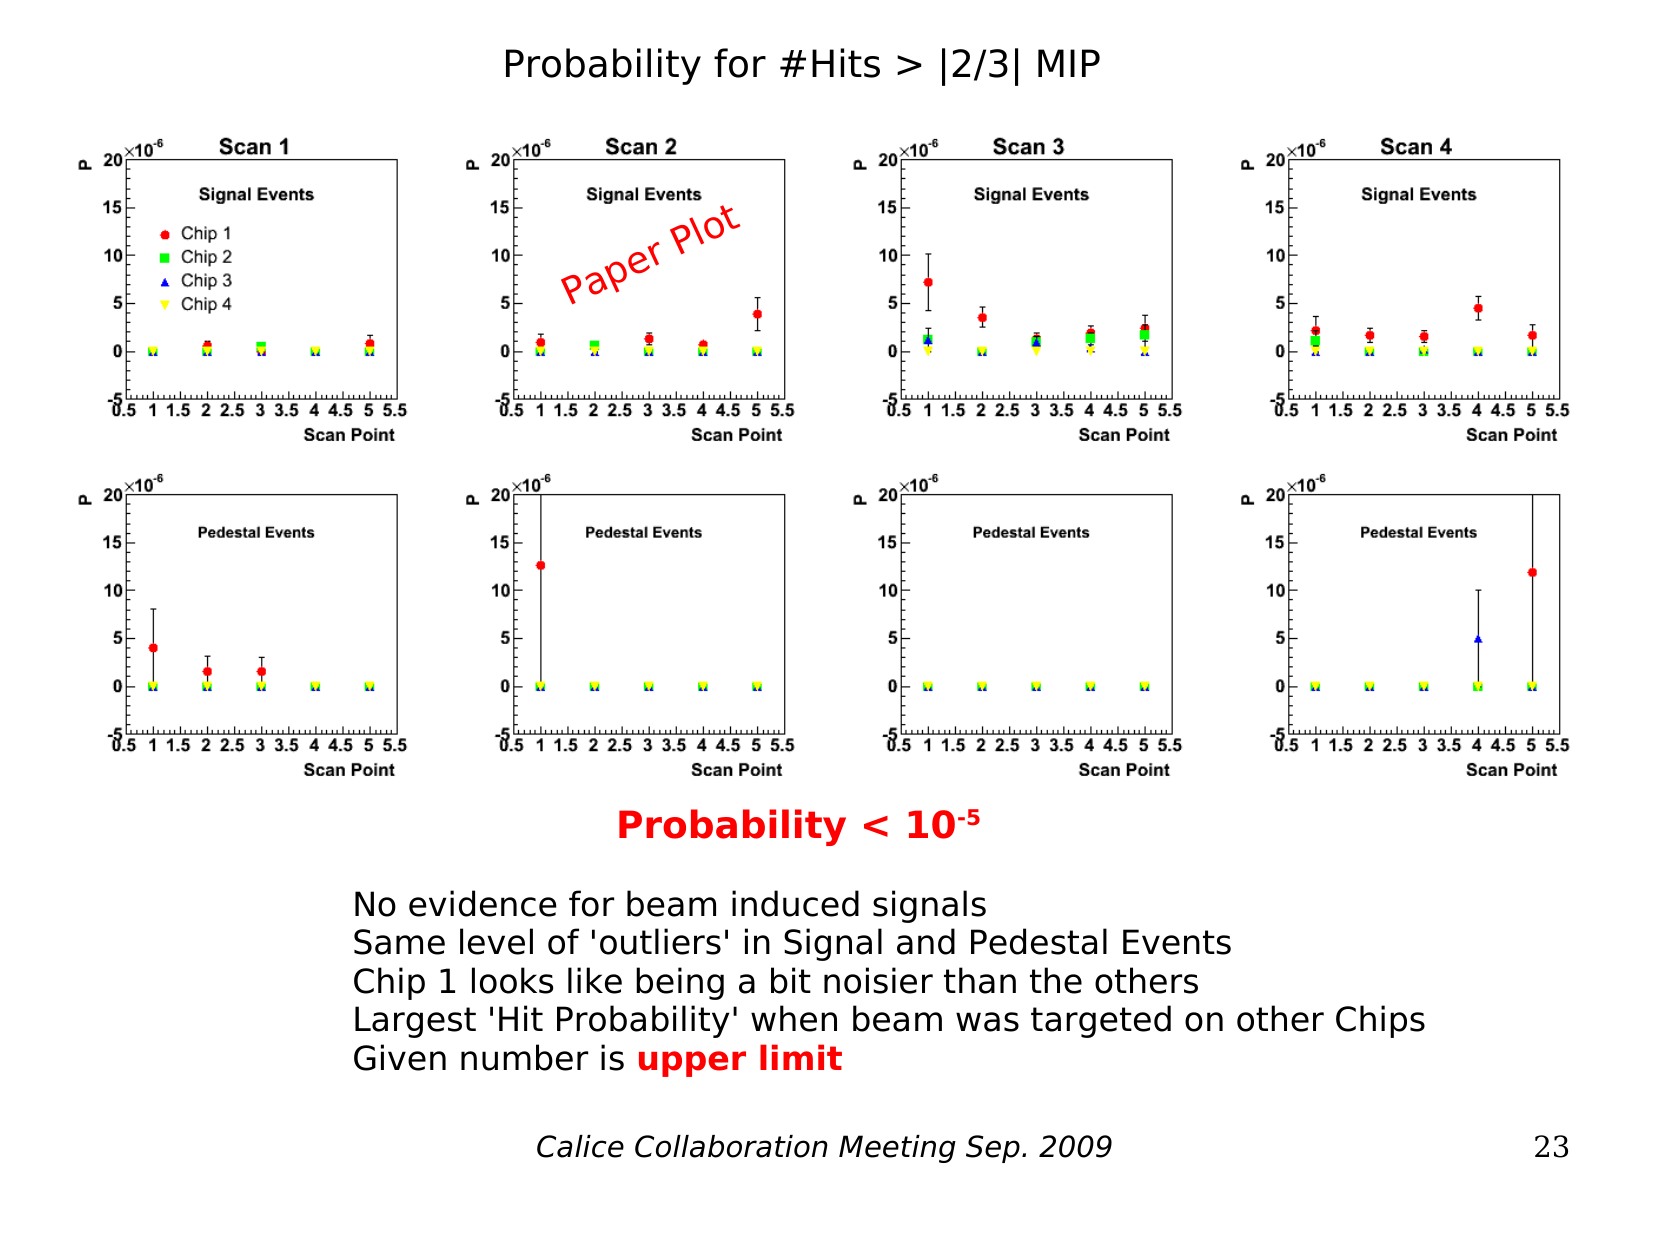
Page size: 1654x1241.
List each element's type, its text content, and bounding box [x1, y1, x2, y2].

picture [61, 119, 1611, 1124]
text_box Paper Plot [538, 183, 759, 328]
text_box Probability for #Hits > |2/3| MIP [487, 35, 1104, 94]
text_box Probability < 10-5 No evidence for beam induced signals Same level of 'outliers' in Signal and Pedestal Events Chip 1 looks like being a bit noisier than the others Largest 'Hit Probability' when beam was targeted on other Chips Given number is upper limit [337, 796, 1423, 1087]
